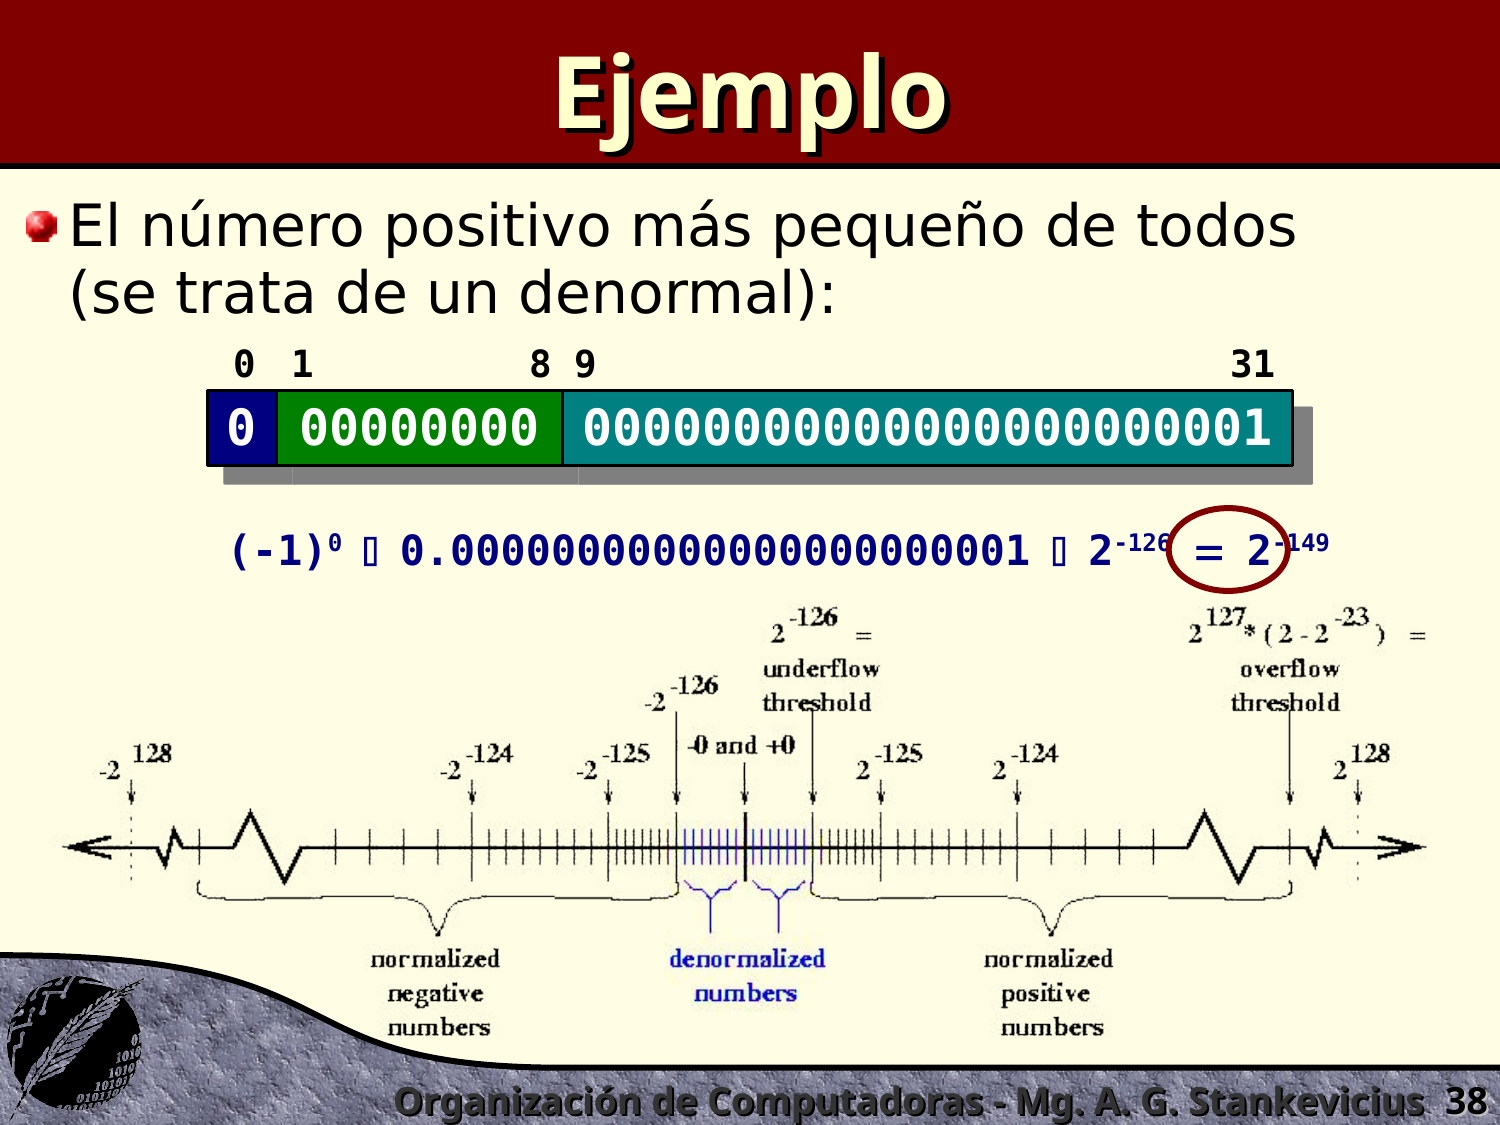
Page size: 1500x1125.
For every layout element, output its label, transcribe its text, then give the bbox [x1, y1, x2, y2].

picture [802, 1100, 806, 1110]
title Ejemplo [15, 5, 1485, 160]
text_box (-1)0  0.00000000000000000000001  2-126 = 2-149 [212, 519, 1181, 575]
picture [1058, 1100, 1065, 1110]
text_box 0 1 8 9 31 [218, 335, 1291, 403]
text_box 00000000 [276, 403, 562, 466]
text_box 00000000000000000000001 [562, 390, 1293, 466]
text_box (-1)0  0.00000000000000000000001  2-126 = 2-149 [1276, 519, 1303, 575]
text_box 0 [207, 390, 276, 466]
list El número positivo más pequeño de todos (se trata de un denormal): [11, 192, 1486, 935]
text_box (-1)0  0.00000000000000000000001  2-126 = 2-149 [1172, 519, 1284, 575]
picture [448, 1100, 455, 1110]
picture [0, 575, 1500, 1125]
